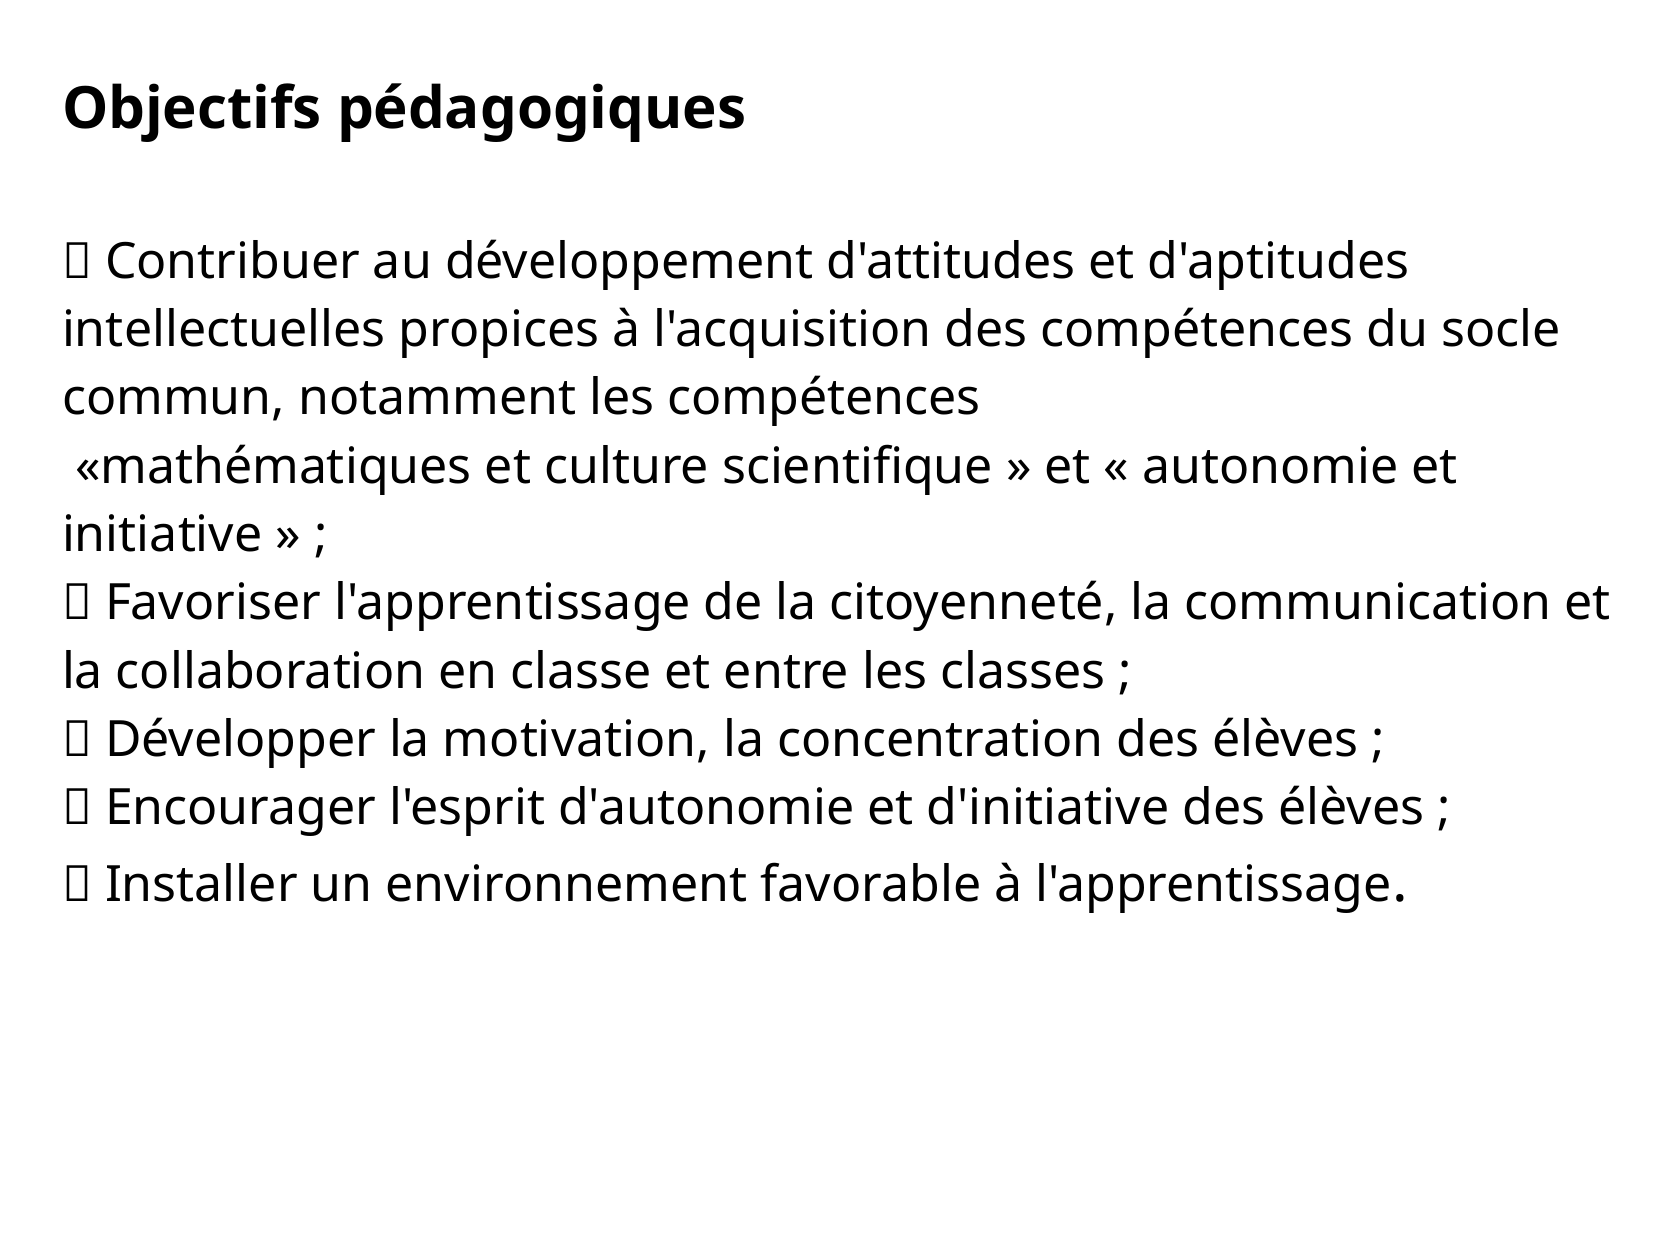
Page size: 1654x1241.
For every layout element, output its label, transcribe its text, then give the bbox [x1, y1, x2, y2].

text_box Objectifs pédagogiques  Contribuer au développement d'attitudes et d'aptitudes intellectuelles propices à l'acquisition des compétences du socle commun, notamment les compétences «mathématiques et culture scientifique » et « autonomie et initiative » ;  Favoriser l'apprentissage de la citoyenneté, la communication et la collaboration en classe et entre les classes ;  Développer la motivation, la concentration des élèves ;  Encourager l'esprit d'autonomie et d'initiative des élèves ;  Installer un environnement favorable à l'apprentissage. [47, 59, 1654, 1004]
